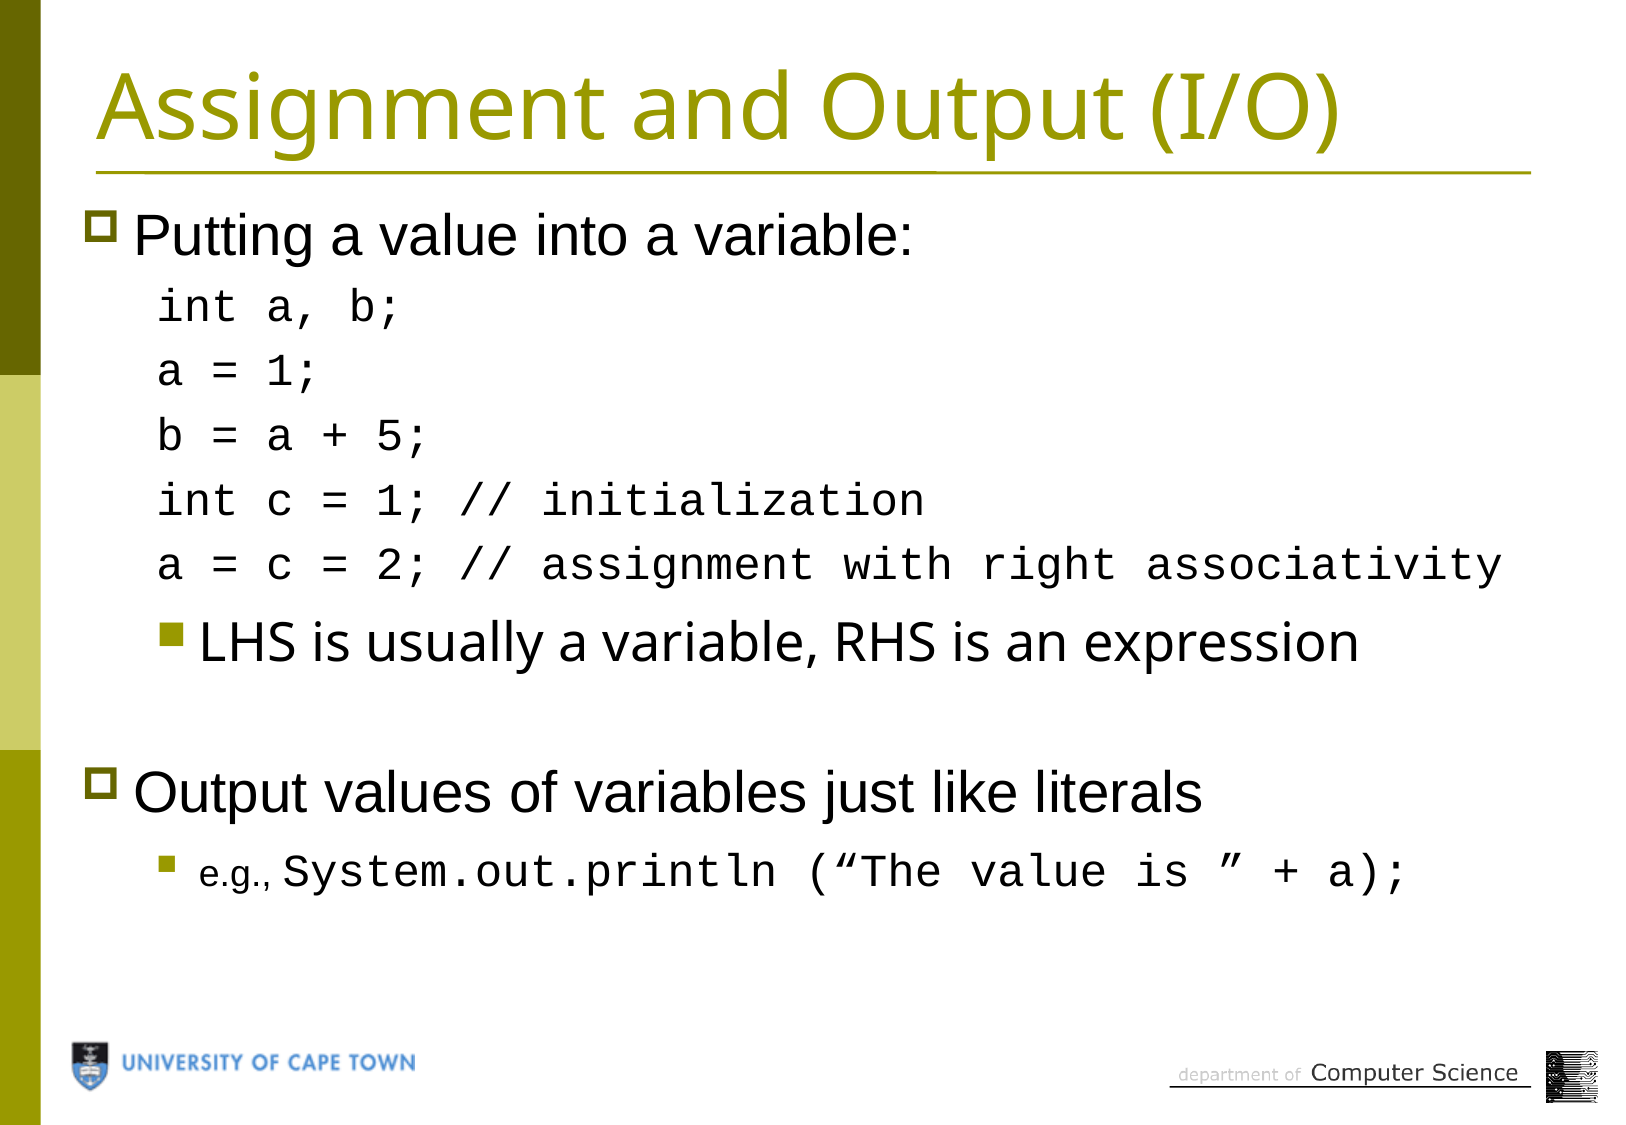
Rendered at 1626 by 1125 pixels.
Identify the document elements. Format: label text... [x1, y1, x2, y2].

picture [61, 1024, 415, 1103]
picture [1169, 1043, 1532, 1091]
title Assignment and Output (I/O)‏ [81, 37, 1543, 180]
text_box Putting a value into a variable: int a, b; a = 1; b = a + 5; int c = 1; // initialization a = c = 2; // assignment with right associativity LHS is usually a variable, RHS is an expression Output values of variables just like literals e.g., System.out.println (“The value is ” + a); [81, 196, 1543, 947]
picture [1546, 1051, 1598, 1103]
